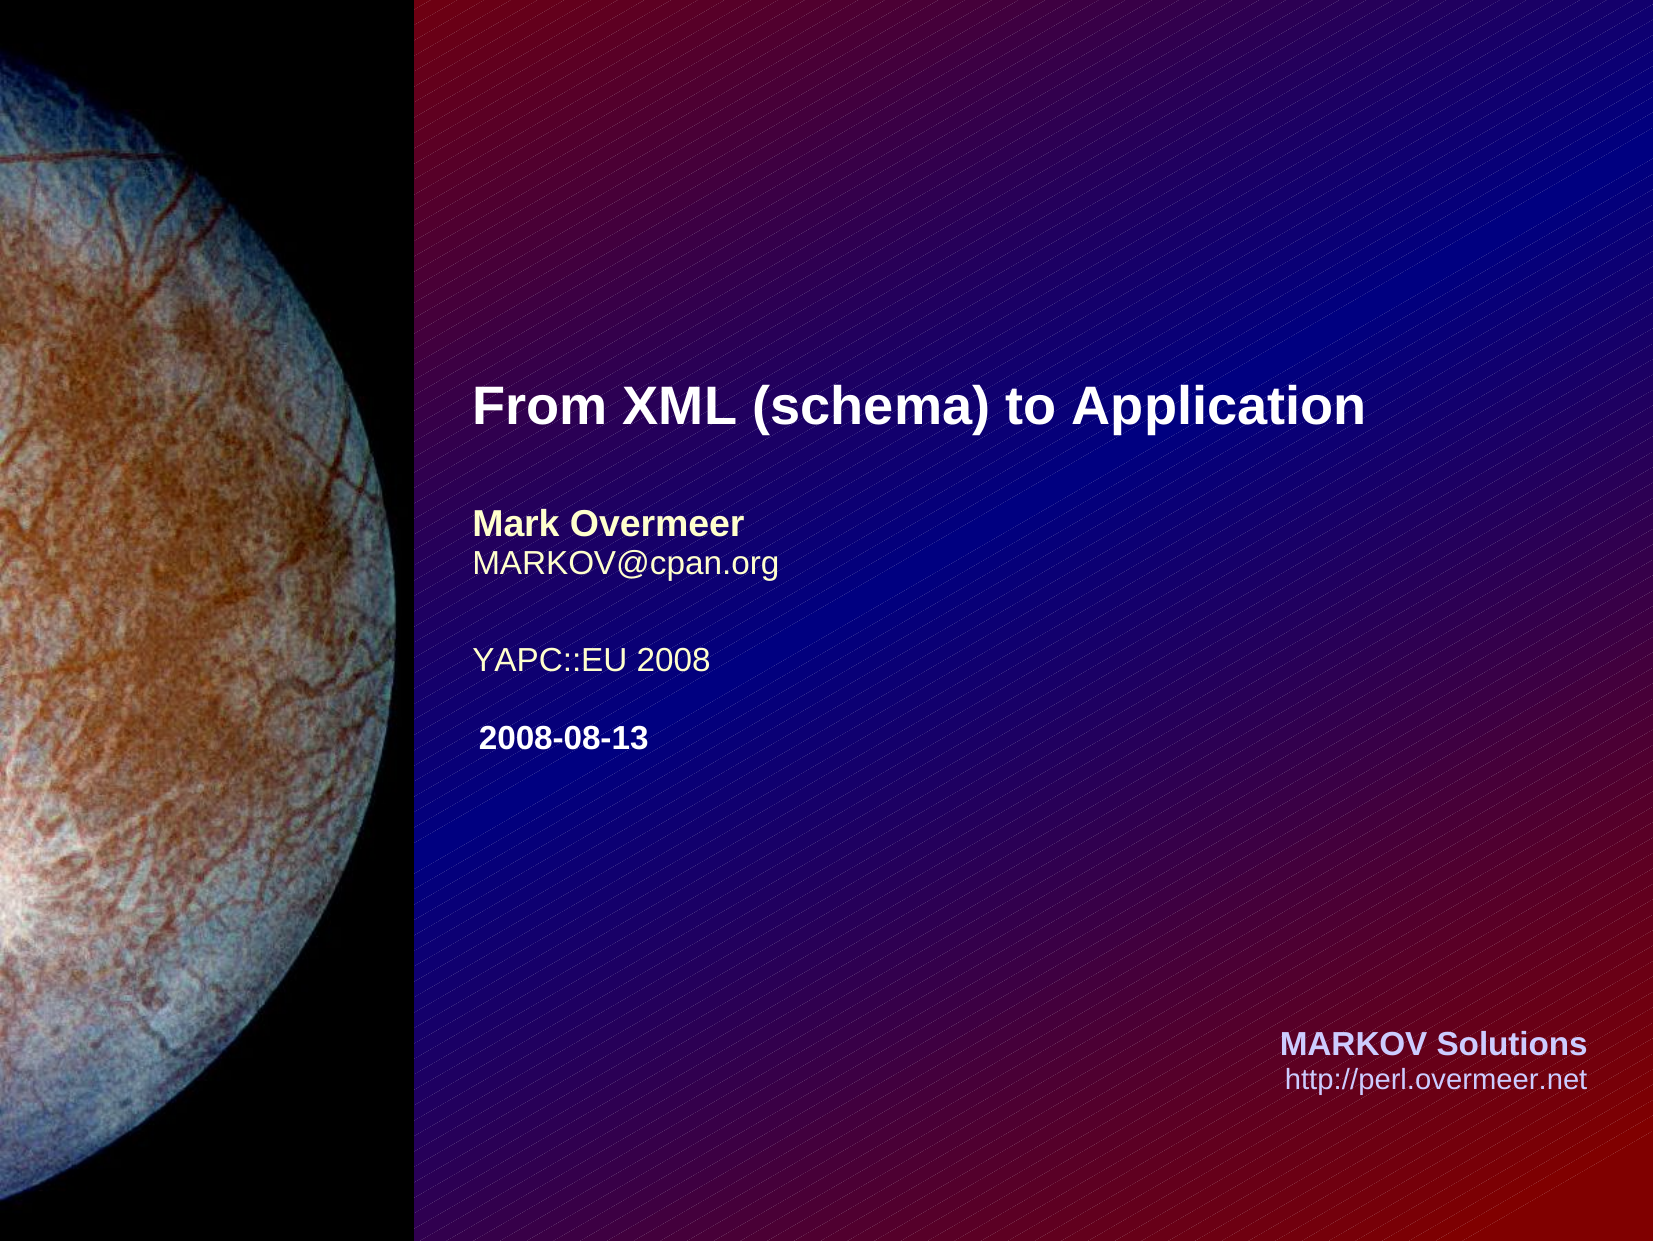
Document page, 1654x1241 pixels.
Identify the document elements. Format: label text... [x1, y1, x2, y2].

title From XML (schema) to Application [472, 339, 1417, 473]
picture [0, 0, 414, 1241]
